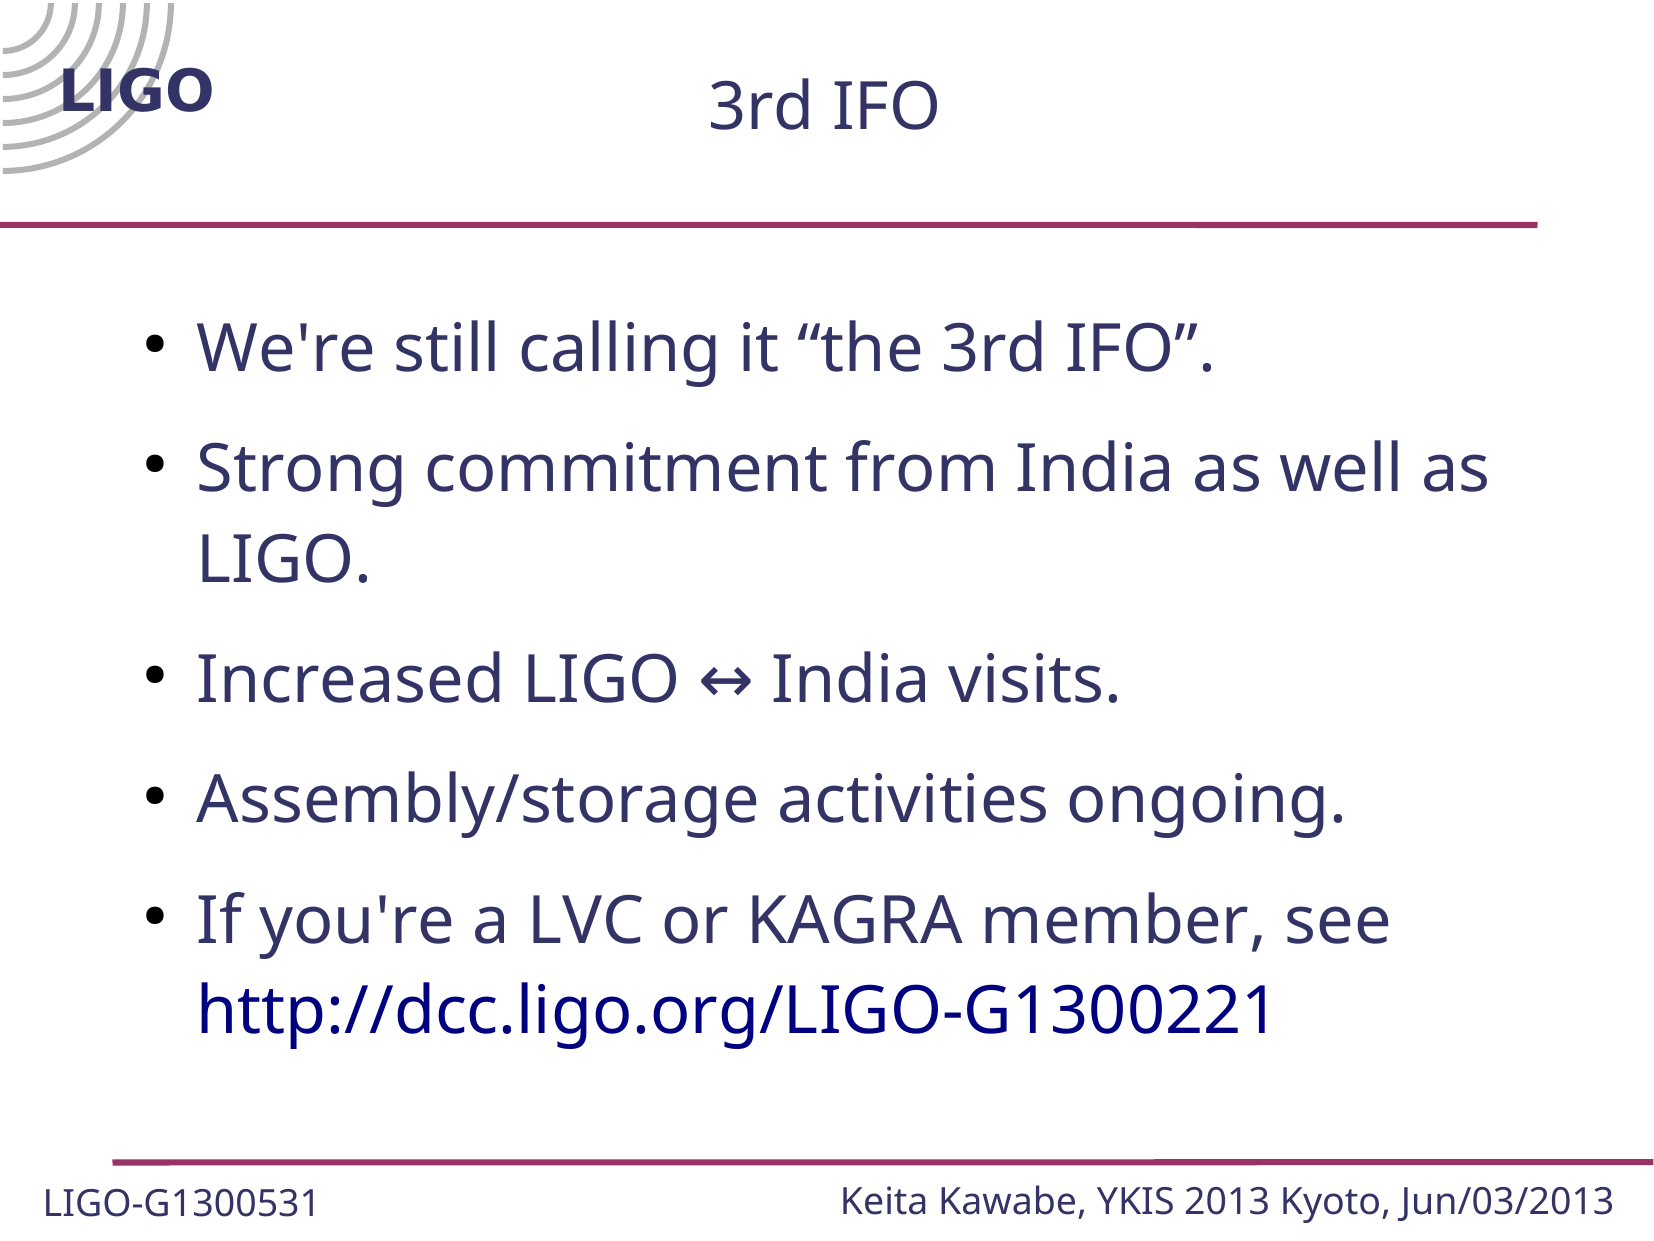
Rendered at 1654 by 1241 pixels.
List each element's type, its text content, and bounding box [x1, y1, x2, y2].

title 3rd IFO [187, 0, 1463, 208]
list We're still calling it “the 3rd IFO”. Strong commitment from India as well as LIGO. Increased LIGO ↔ India visits. Assembly/storage activities ongoing. If you're a LVC or KAGRA member, see http://dcc.ligo.org/LIGO-G1300221 [125, 300, 1538, 1026]
